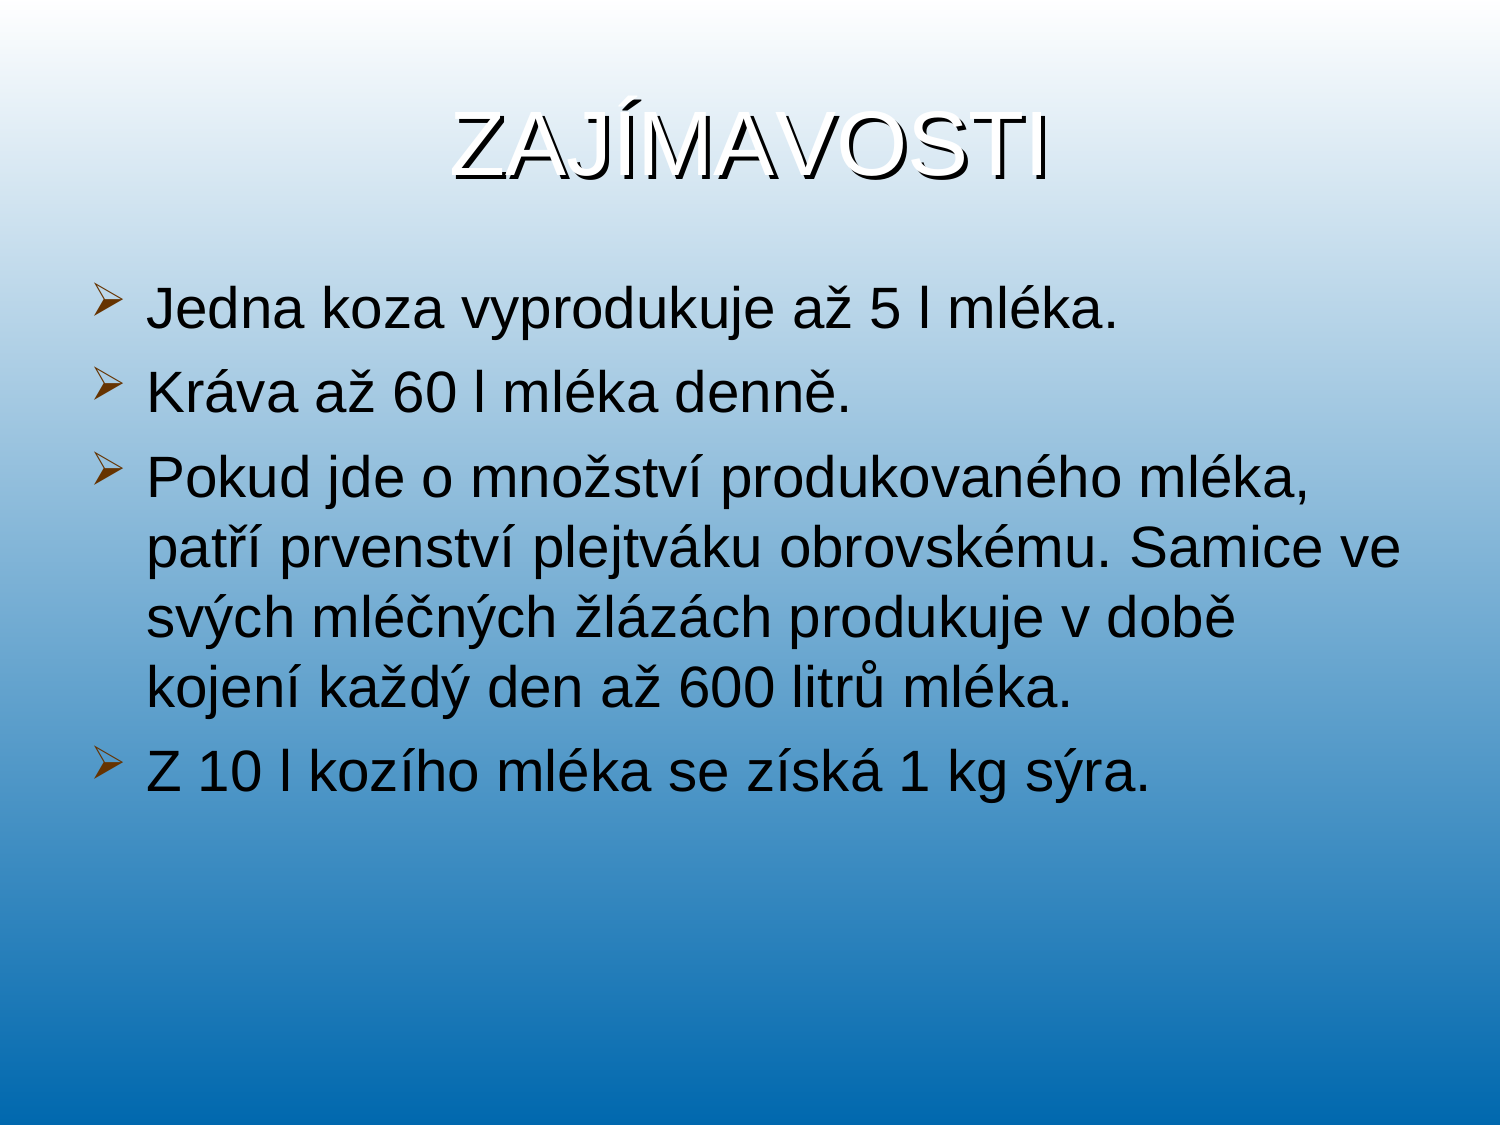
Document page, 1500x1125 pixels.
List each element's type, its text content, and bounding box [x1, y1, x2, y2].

list Jedna koza vyprodukuje až 5 l mléka. Kráva až 60 l mléka denně. Pokud jde o množství produkovaného mléka, patří prvenství plejtváku obrovskému. Samice ve svých mléčných žlázách produkuje v době kojení každý den až 600 litrů mléka. Z 10 l kozího mléka se získá 1 kg sýra. [75, 262, 1426, 1006]
title ZAJÍMAVOSTI [75, 45, 1426, 233]
